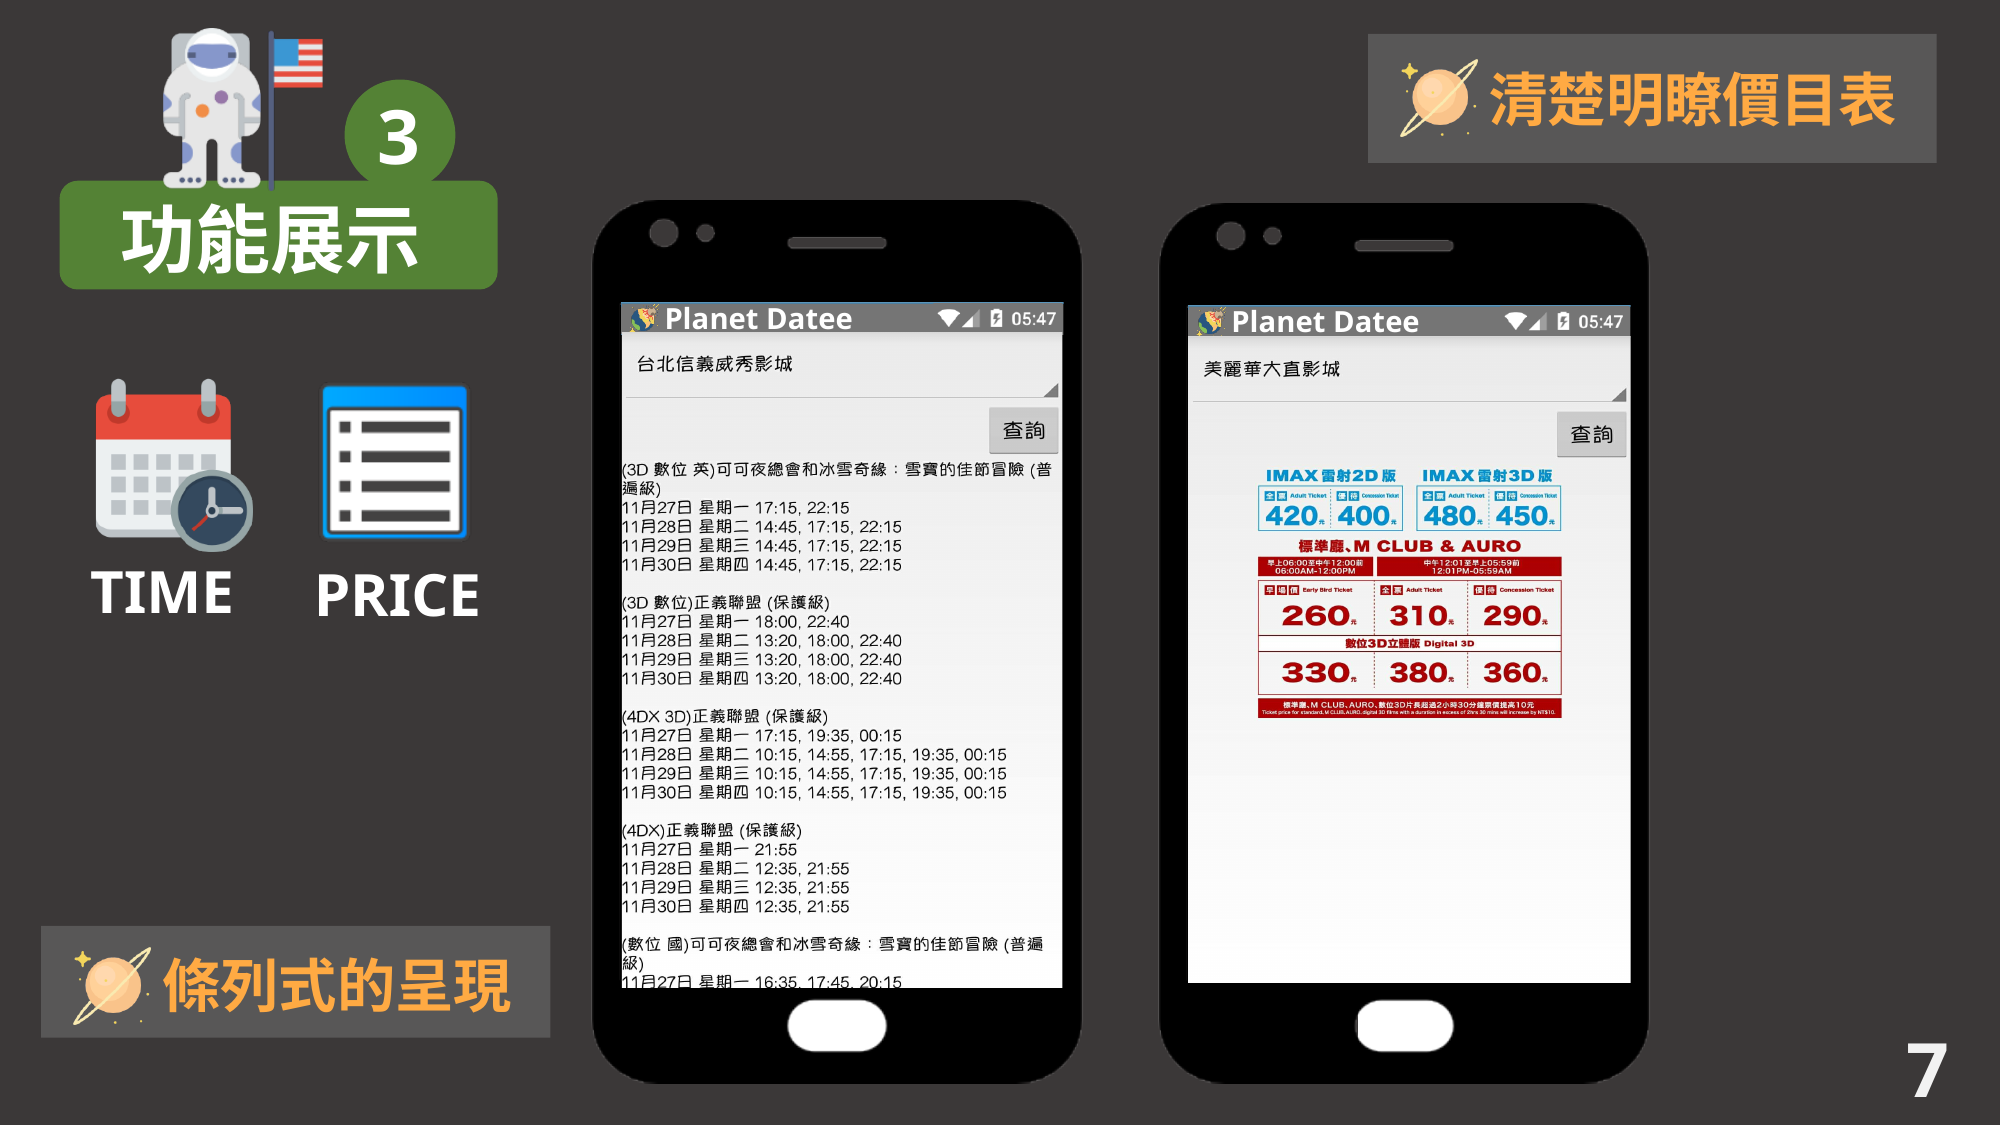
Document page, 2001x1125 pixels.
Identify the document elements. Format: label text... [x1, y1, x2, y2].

text_box PRICE [298, 550, 499, 637]
text_box Planet Datee [1216, 295, 1350, 336]
picture [579, 200, 1091, 1084]
text_box [0, 0, 2000, 1125]
picture [73, 947, 151, 1025]
text_box TIME [74, 547, 255, 634]
picture [162, 29, 324, 184]
text_box 條列式的呈現 [147, 941, 579, 1028]
picture [1146, 203, 1658, 1084]
text_box Planet Datee [649, 292, 783, 332]
text_box 清楚明瞭價目表 [1474, 55, 2000, 142]
text_box 3 [362, 81, 438, 188]
picture [1400, 59, 1478, 137]
picture [303, 370, 487, 555]
text_box 功能展示 [105, 184, 661, 291]
picture [73, 371, 253, 552]
text_box 7 [1891, 1014, 2000, 1121]
